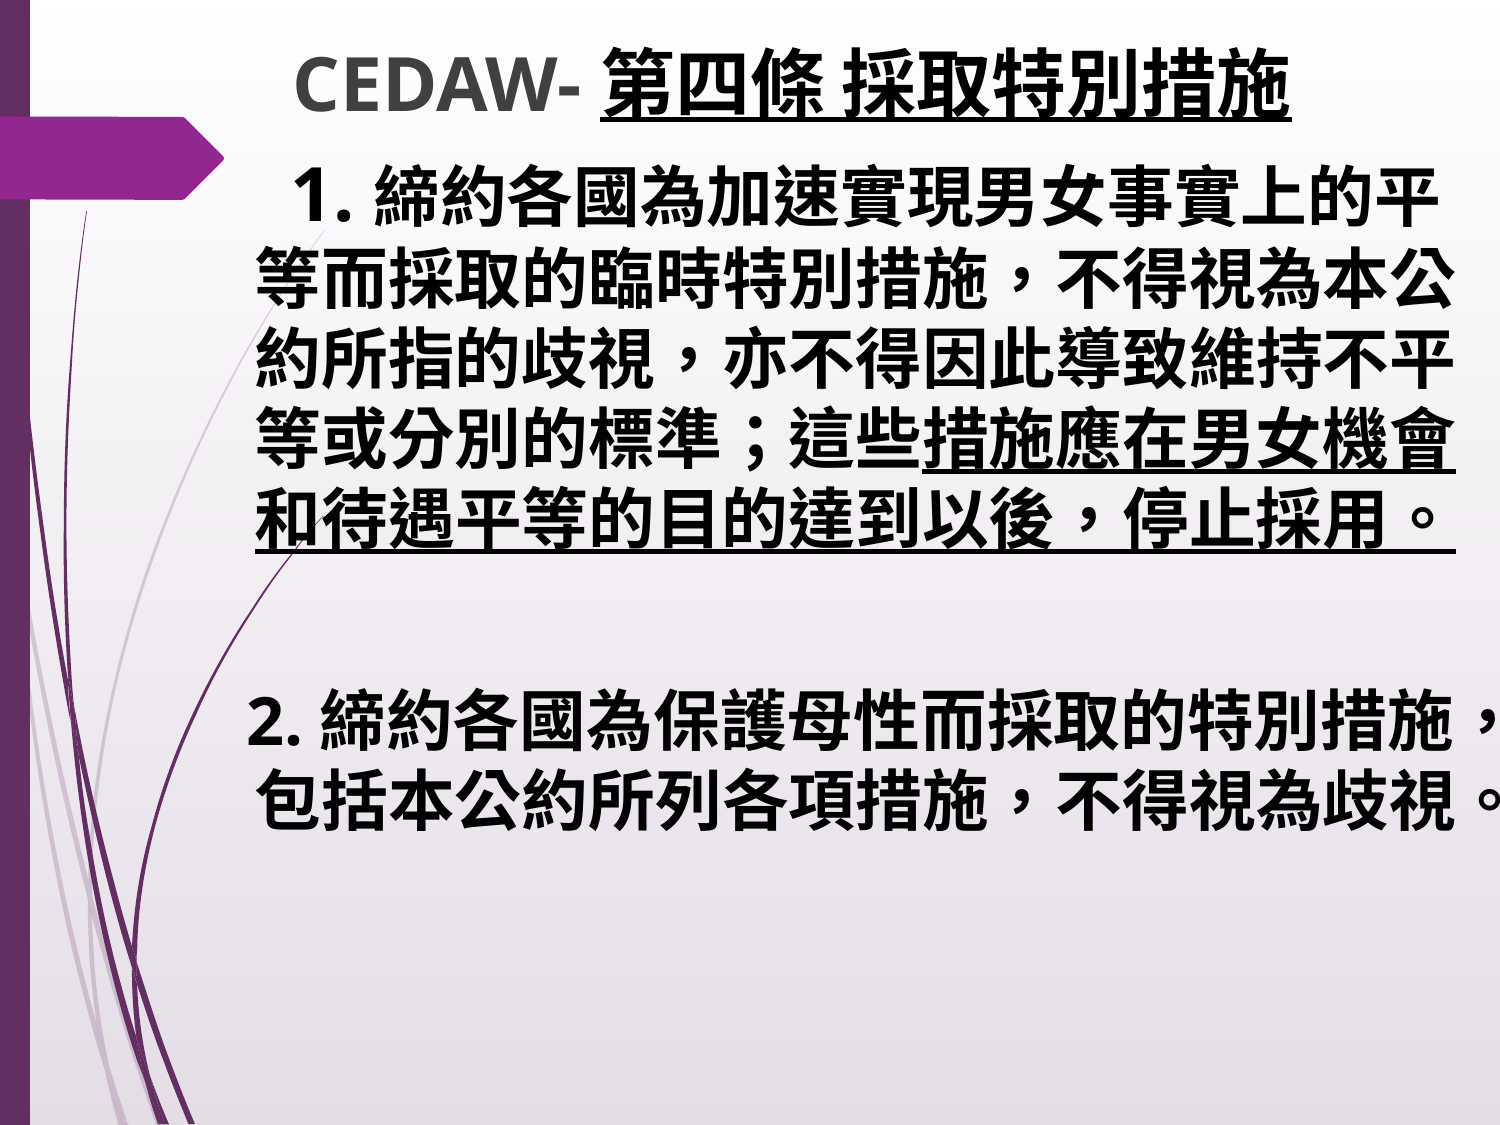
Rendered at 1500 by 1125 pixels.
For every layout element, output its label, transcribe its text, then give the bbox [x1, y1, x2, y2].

list CEDAW-第四條 採取特別措施 1.締約各國為加速實現男女事實上的平等而採取的臨時特別措施，不得視為本公約所指的歧視，亦不得因此導致維持不平等或分別的標準；這些措施應在男女機會和待遇平等的目的達到以後，停止採用。 2.締約各國為保護母性而採取的特別措施，包括本公約所列各項措施，不得視為歧視。 [139, 28, 1500, 1088]
